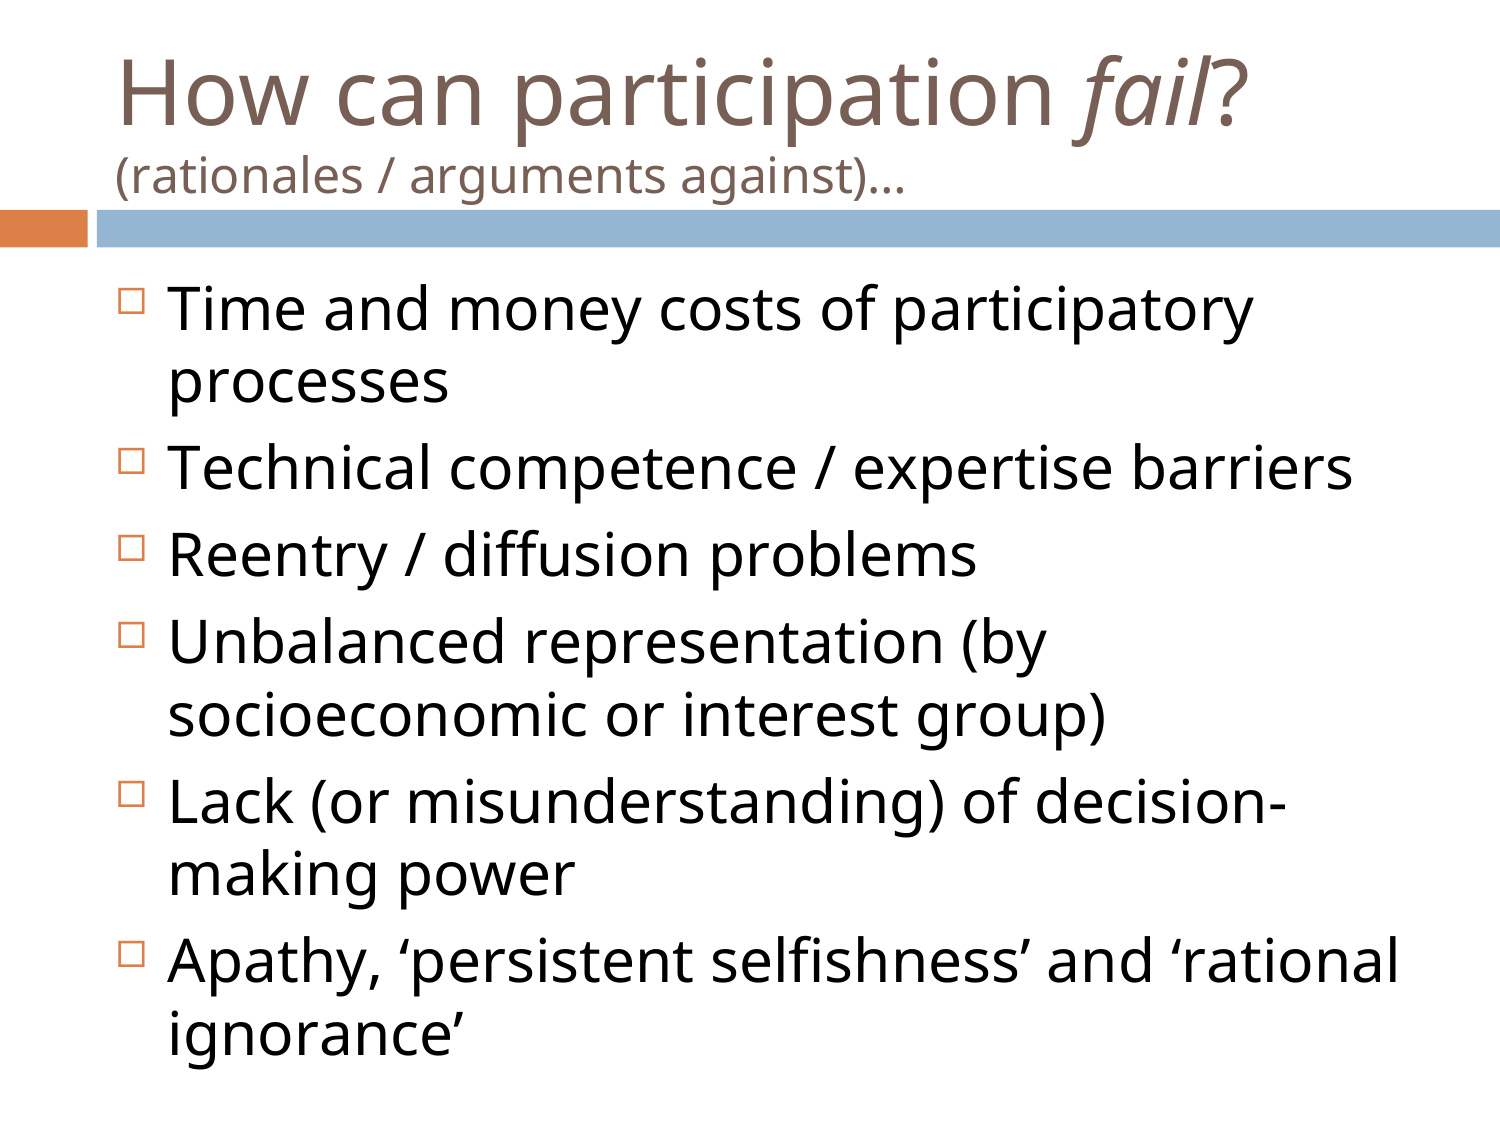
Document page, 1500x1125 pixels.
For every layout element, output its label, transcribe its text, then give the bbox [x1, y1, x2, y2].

list Time and money costs of participatory processes Technical competence / expertise barriers Reentry / diffusion problems Unbalanced representation (by socioeconomic or interest group) Lack (or misunderstanding) of decision-making power Apathy, ‘persistent selfishness’ and ‘rational ignorance’ [100, 262, 1438, 1003]
title How can participation fail? (rationales / arguments against)… [100, 26, 1438, 212]
